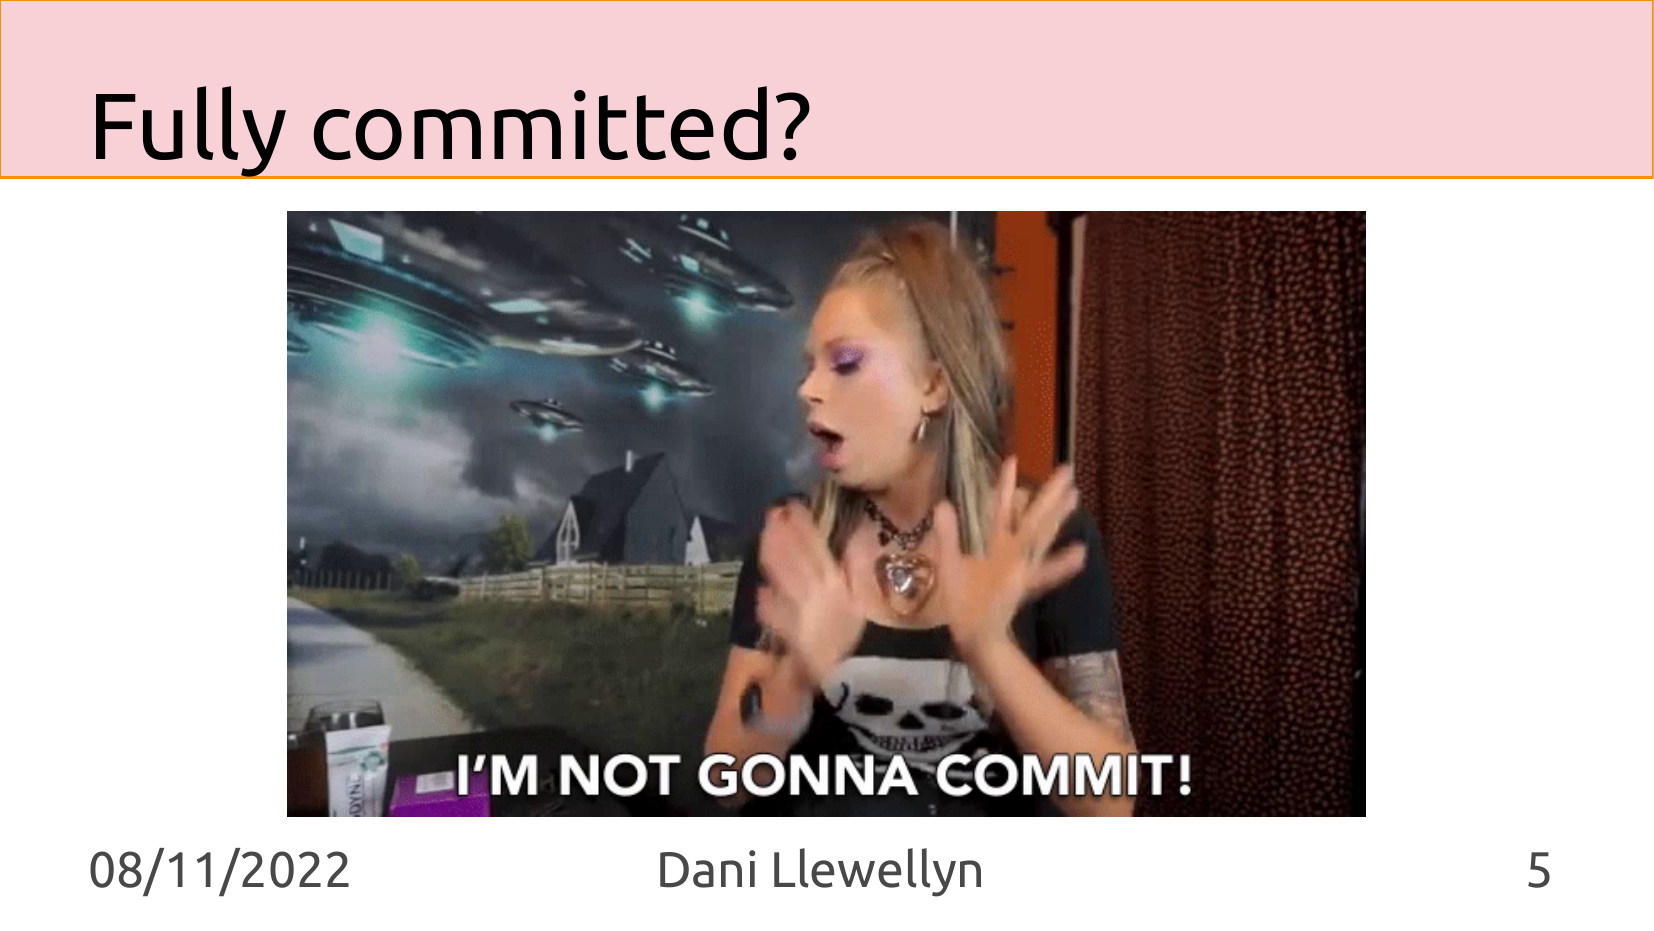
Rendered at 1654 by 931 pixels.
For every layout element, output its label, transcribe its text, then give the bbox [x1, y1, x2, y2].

title Fully committed? [88, 14, 1565, 178]
text_box [287, 210, 1367, 818]
